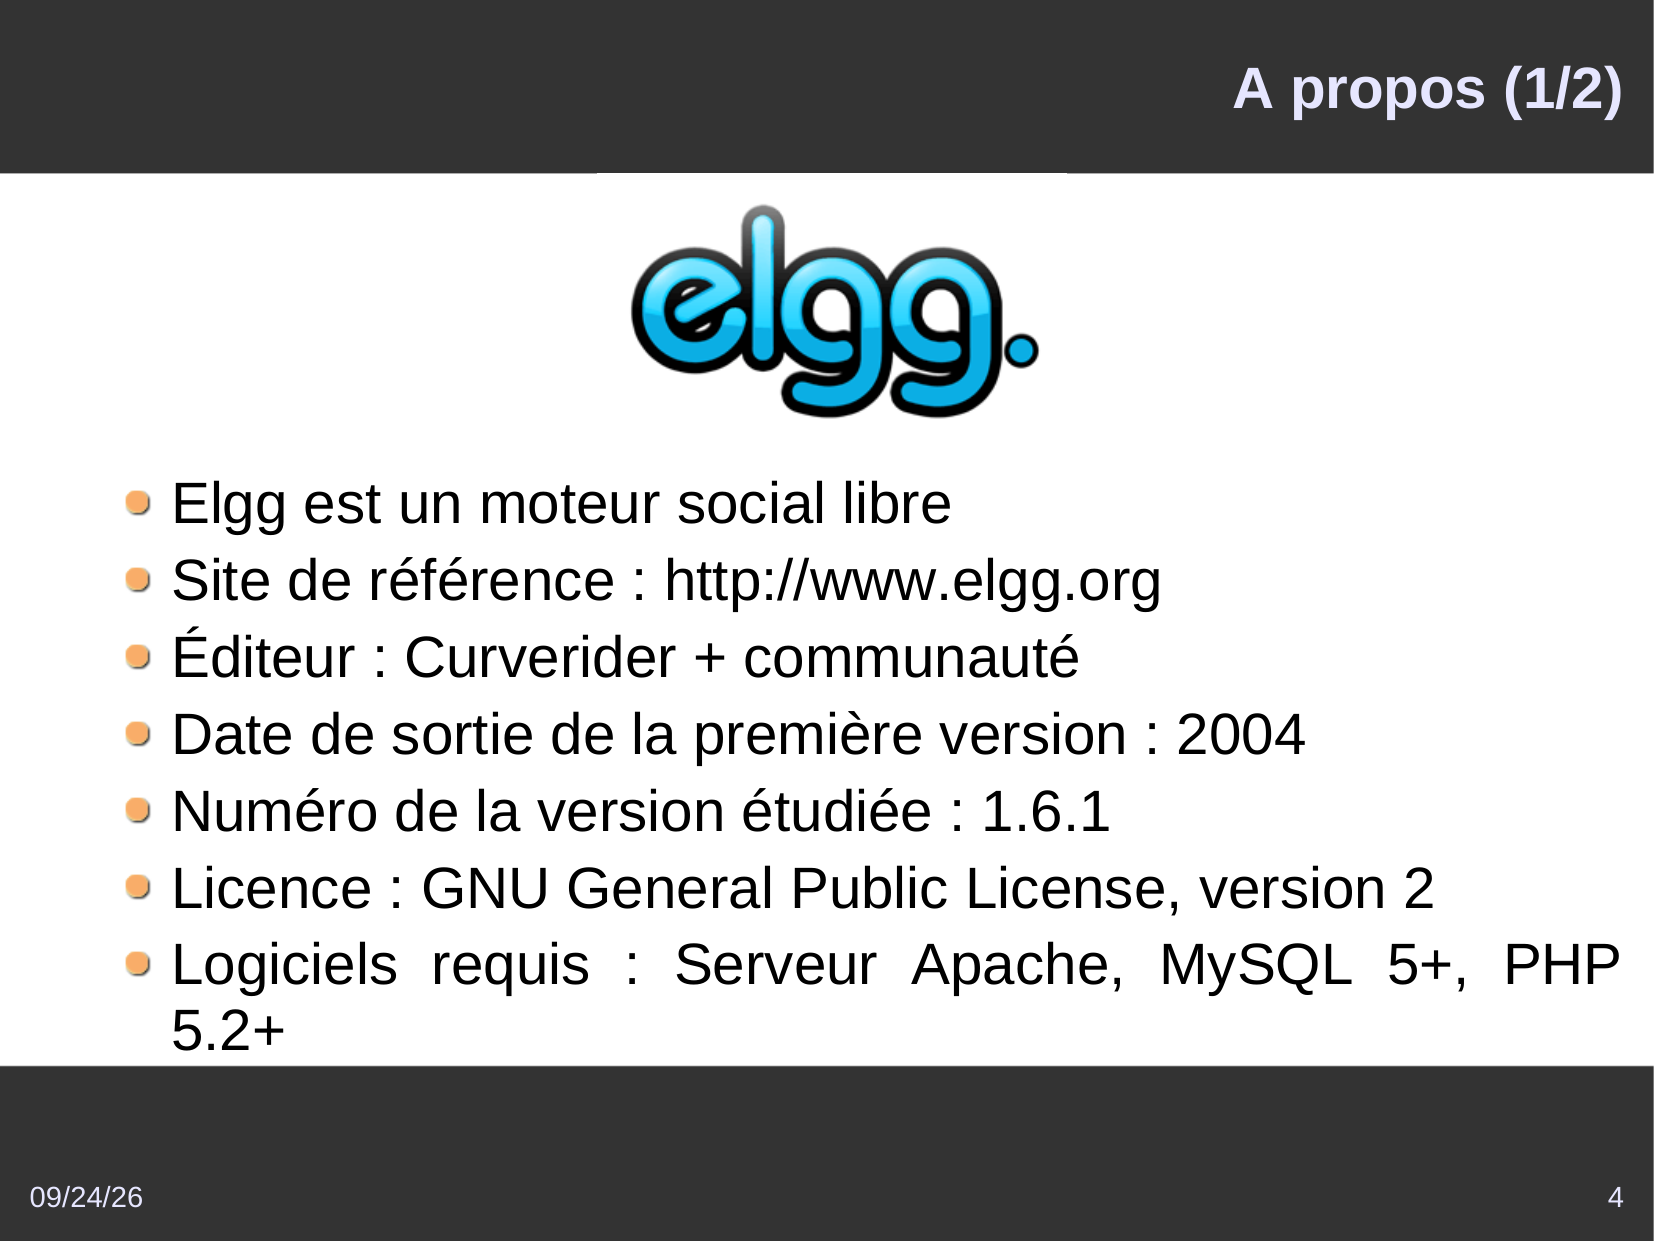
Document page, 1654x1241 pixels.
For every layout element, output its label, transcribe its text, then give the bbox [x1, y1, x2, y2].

picture [0, 0, 1654, 1241]
list Elgg est un moteur social libre Site de référence : http://www.elgg.org Éditeur : Curverider + communauté Date de sortie de la première version : 2004 Numéro de la version étudiée : 1.6.1 Licence : GNU General Public License, version 2 Logiciels requis : Serveur Apache, MySQL 5+, PHP 5.2+ [29, 206, 1625, 1061]
title A propos (1/2) [29, 36, 1625, 141]
